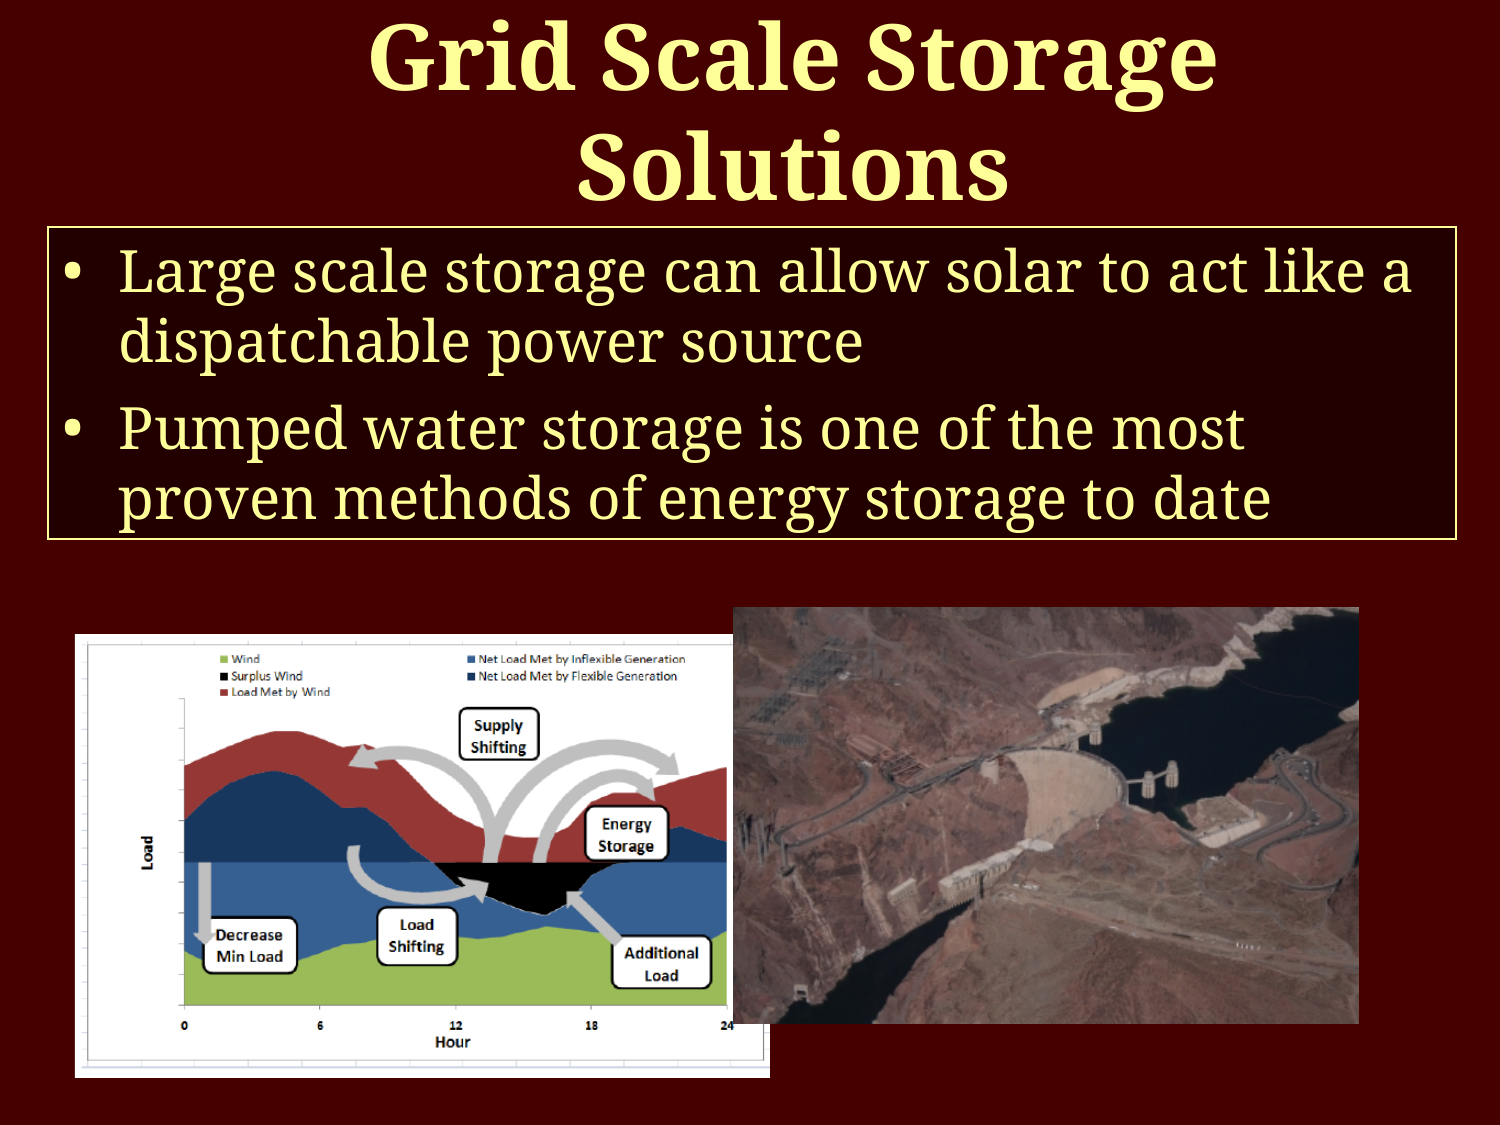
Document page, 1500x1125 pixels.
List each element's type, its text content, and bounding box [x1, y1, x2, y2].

picture [74, 607, 1359, 1078]
list Large scale storage can allow solar to act like a dispatchable power source Pumped water storage is one of the most proven methods of energy storage to date [47, 226, 1457, 539]
title Grid Scale Storage Solutions [225, 0, 1363, 226]
